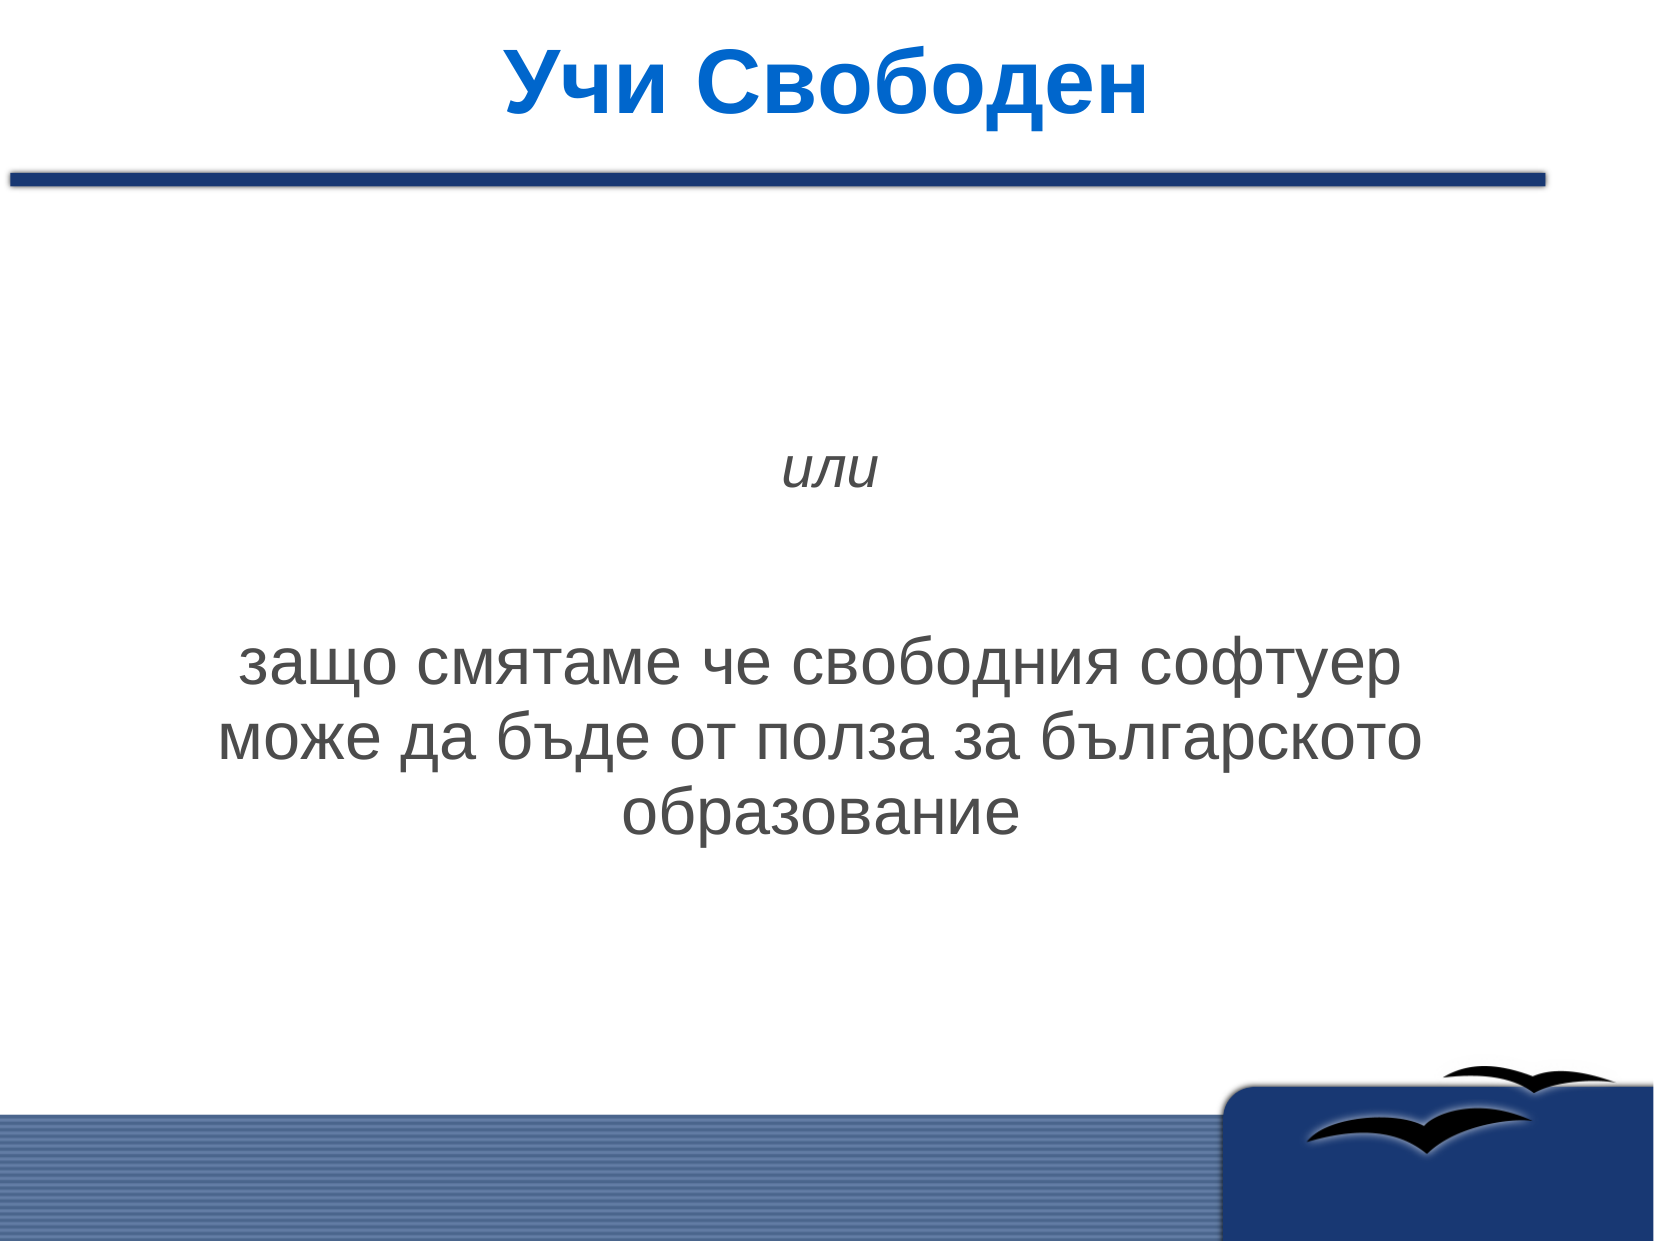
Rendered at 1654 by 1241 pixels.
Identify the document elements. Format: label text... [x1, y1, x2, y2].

picture [0, 0, 1654, 1241]
title Учи Свободен [121, 15, 1534, 148]
list или защо смятаме че свободния софтуер може да бъде от полза за българското образование [115, 236, 1528, 1018]
